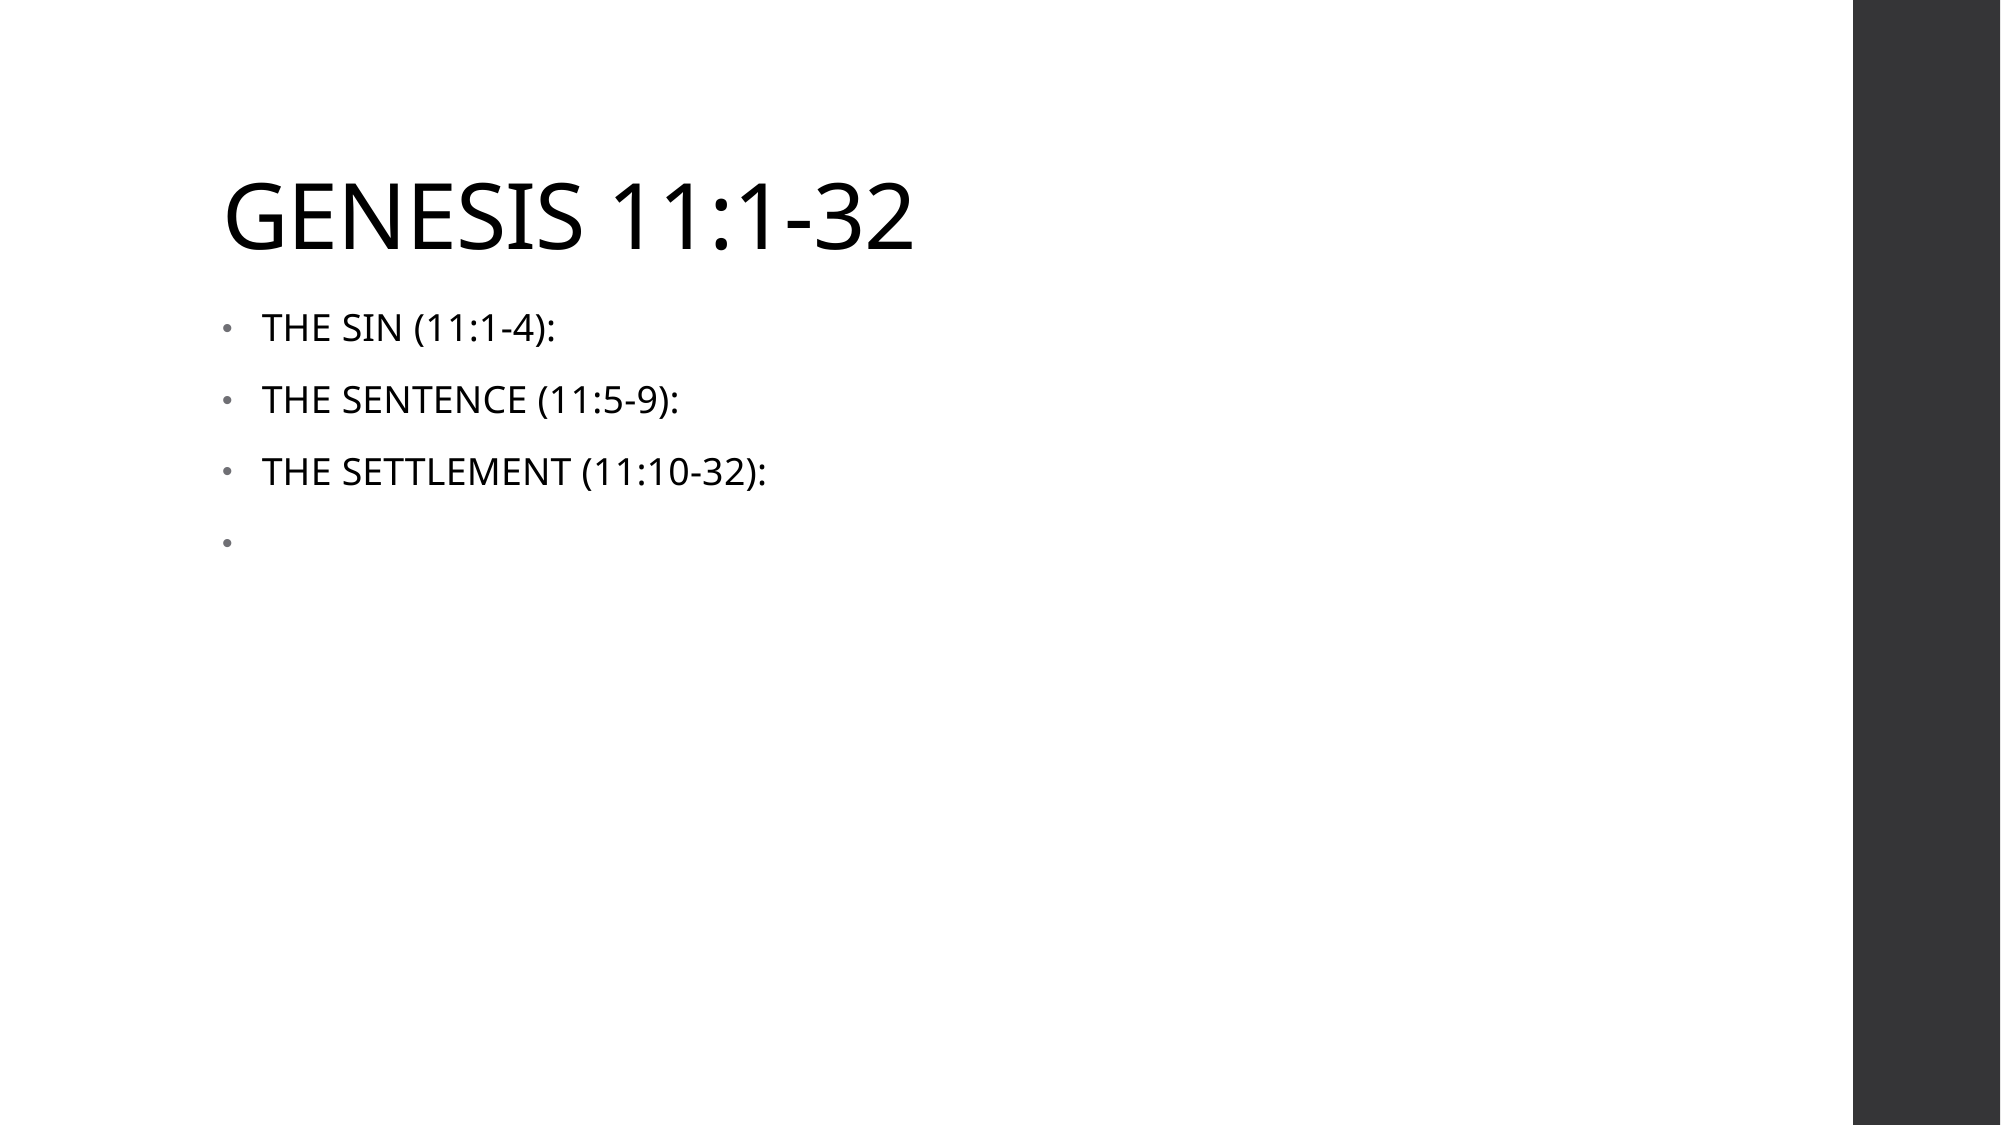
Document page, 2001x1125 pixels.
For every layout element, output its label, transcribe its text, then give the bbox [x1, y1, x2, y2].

title GENESIS 11:1-32 [206, 60, 1797, 278]
list THE SIN (11:1-4): THE SENTENCE (11:5-9): THE SETTLEMENT (11:10-32): [206, 299, 1617, 1014]
